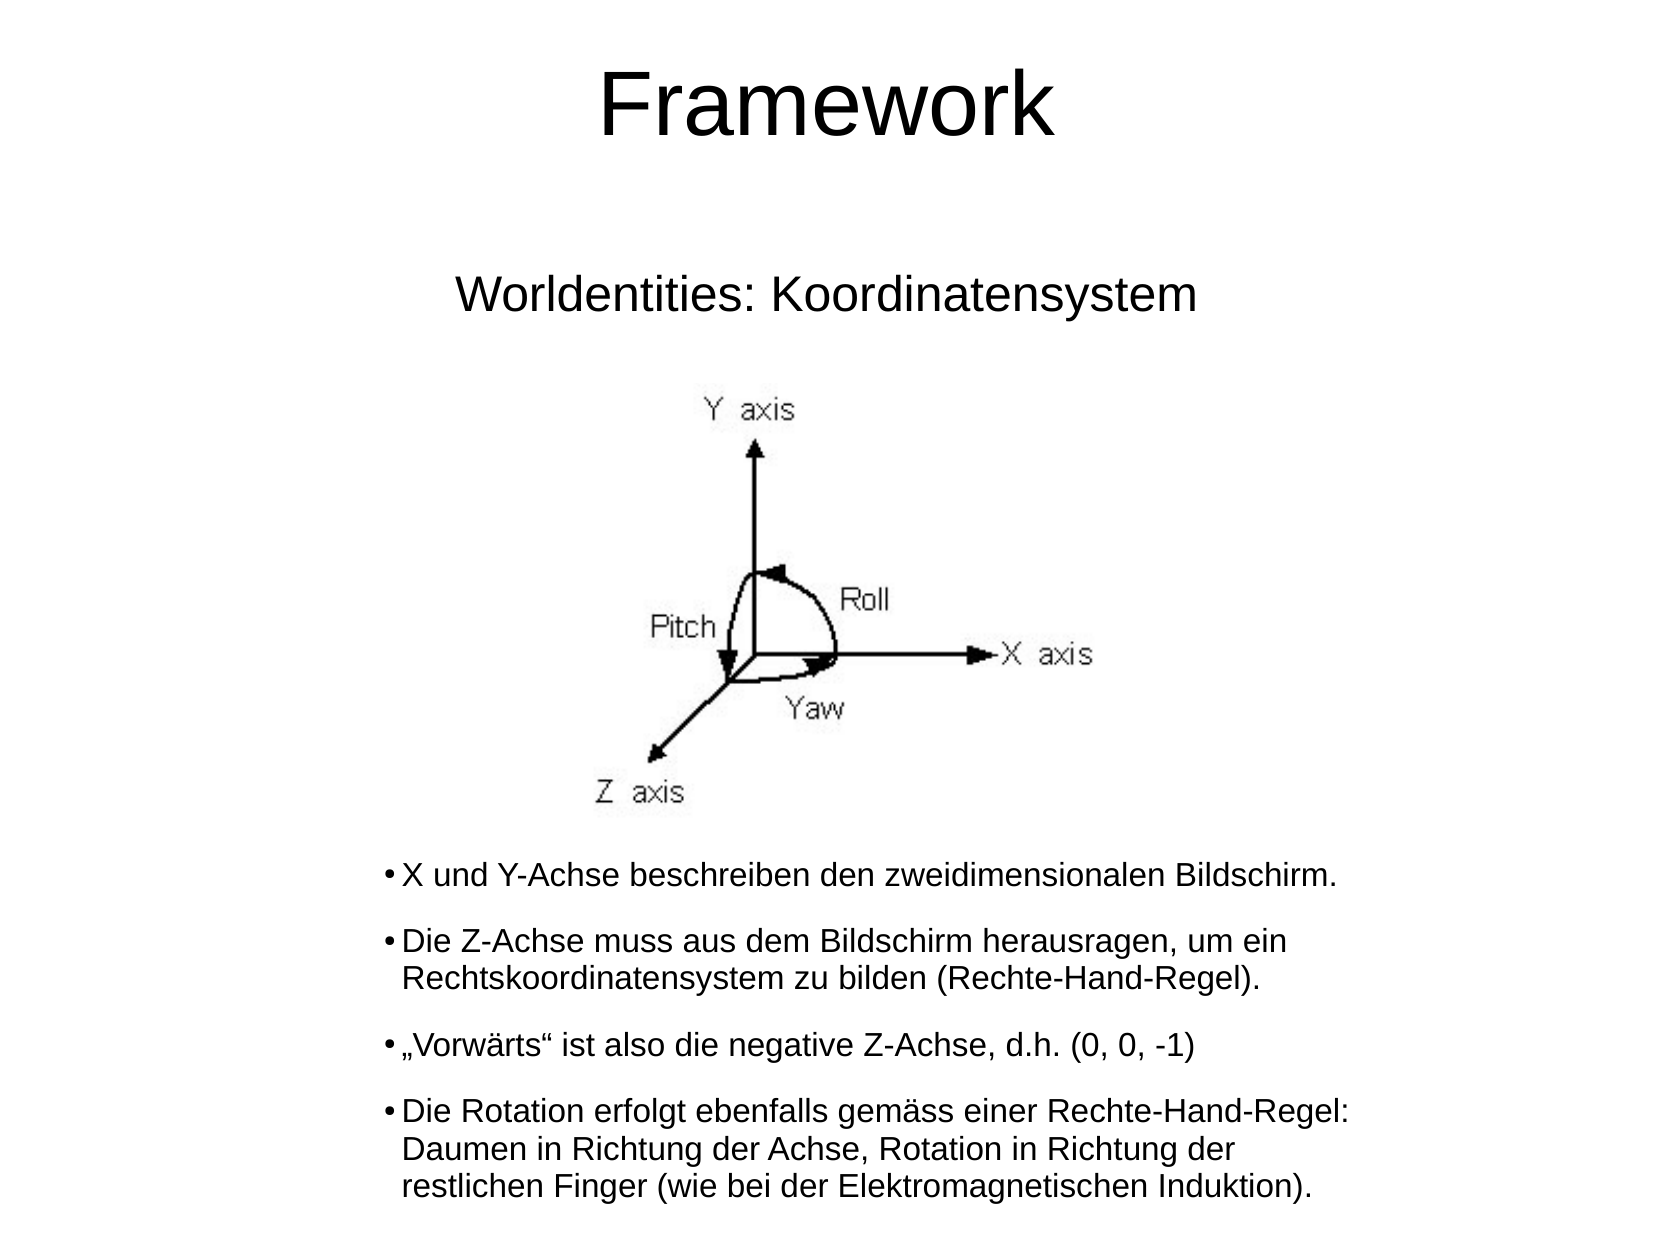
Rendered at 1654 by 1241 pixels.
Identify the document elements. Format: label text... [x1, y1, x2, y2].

text_box Worldentities: Koordinatensystem [82, 265, 1571, 325]
title Framework [82, 0, 1571, 208]
picture [561, 383, 1107, 847]
text_box X und Y-Achse beschreiben den zweidimensionalen Bildschirm. Die Z-Achse muss aus dem Bildschirm herausragen, um ein Rechtskoordinatensystem zu bilden (Rechte-Hand-Regel). „Vorwärts“ ist also die negative Z-Achse, d.h. (0, 0, -1) Die Rotation erfolgt ebenfalls gemäss einer Rechte-Hand-Regel: Daumen in Richtung der Achse, Rotation in Richtung der restlichen Finger (wie bei der Elektromagnetischen Induktion). [383, 856, 1359, 1206]
